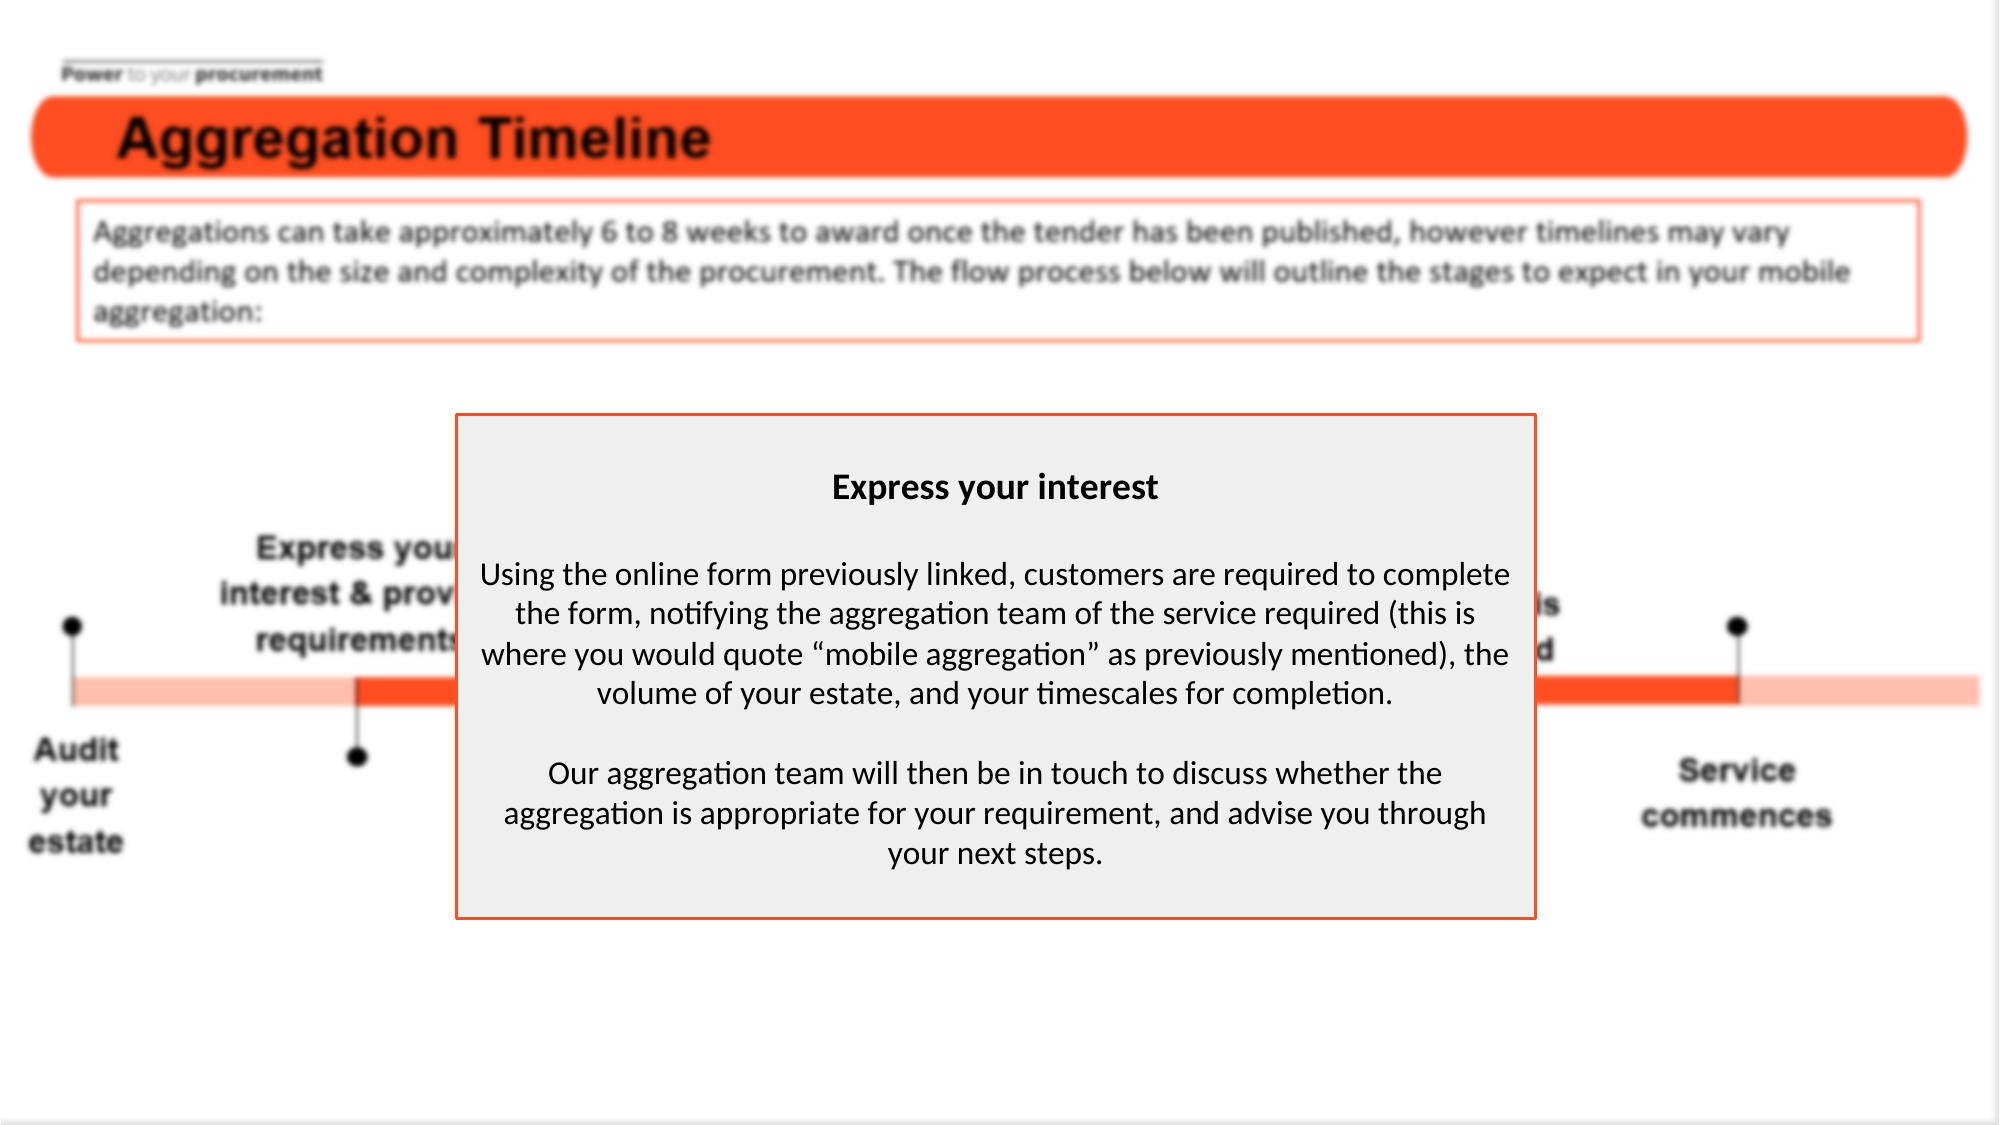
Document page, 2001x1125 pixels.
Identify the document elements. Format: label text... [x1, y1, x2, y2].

text_box Express your interest Using the online form previously linked, customers are required to complete the form, notifying the aggregation team of the service required (this is where you would quote “mobile aggregation” as previously mentioned), the volume of your estate, and your timescales for completion. Our aggregation team will then be in touch to discuss whether the aggregation is appropriate for your requirement, and advise you through your next steps. [457, 414, 1535, 919]
picture [1, 0, 1999, 1125]
